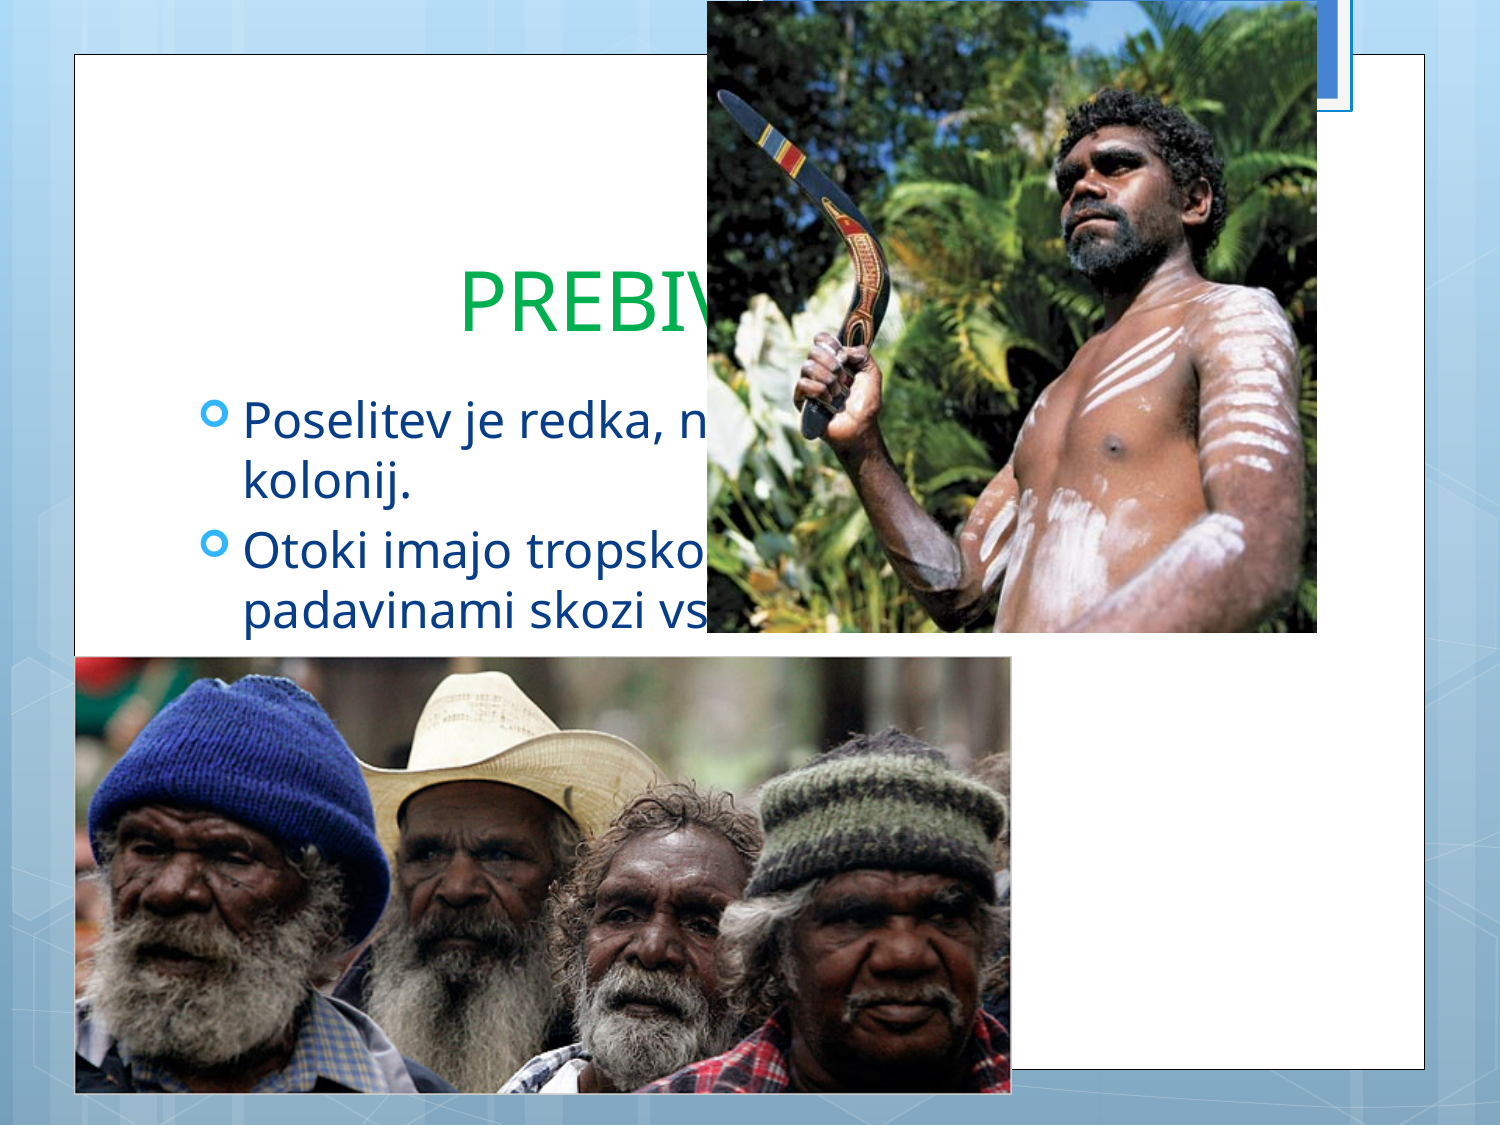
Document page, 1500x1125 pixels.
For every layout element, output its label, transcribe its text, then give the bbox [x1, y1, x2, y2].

list Poselitev je redka, nekateri otoki so v lasti kolonij. Otoki imajo tropsko podnebje z obilnimi padavinami skozi vse leto. [171, 381, 1283, 957]
picture [707, 1, 1317, 633]
picture [74, 656, 1012, 1095]
title PREBIVALSTVO [171, 168, 707, 356]
title PREBIVALSTVO [1317, 168, 1324, 356]
